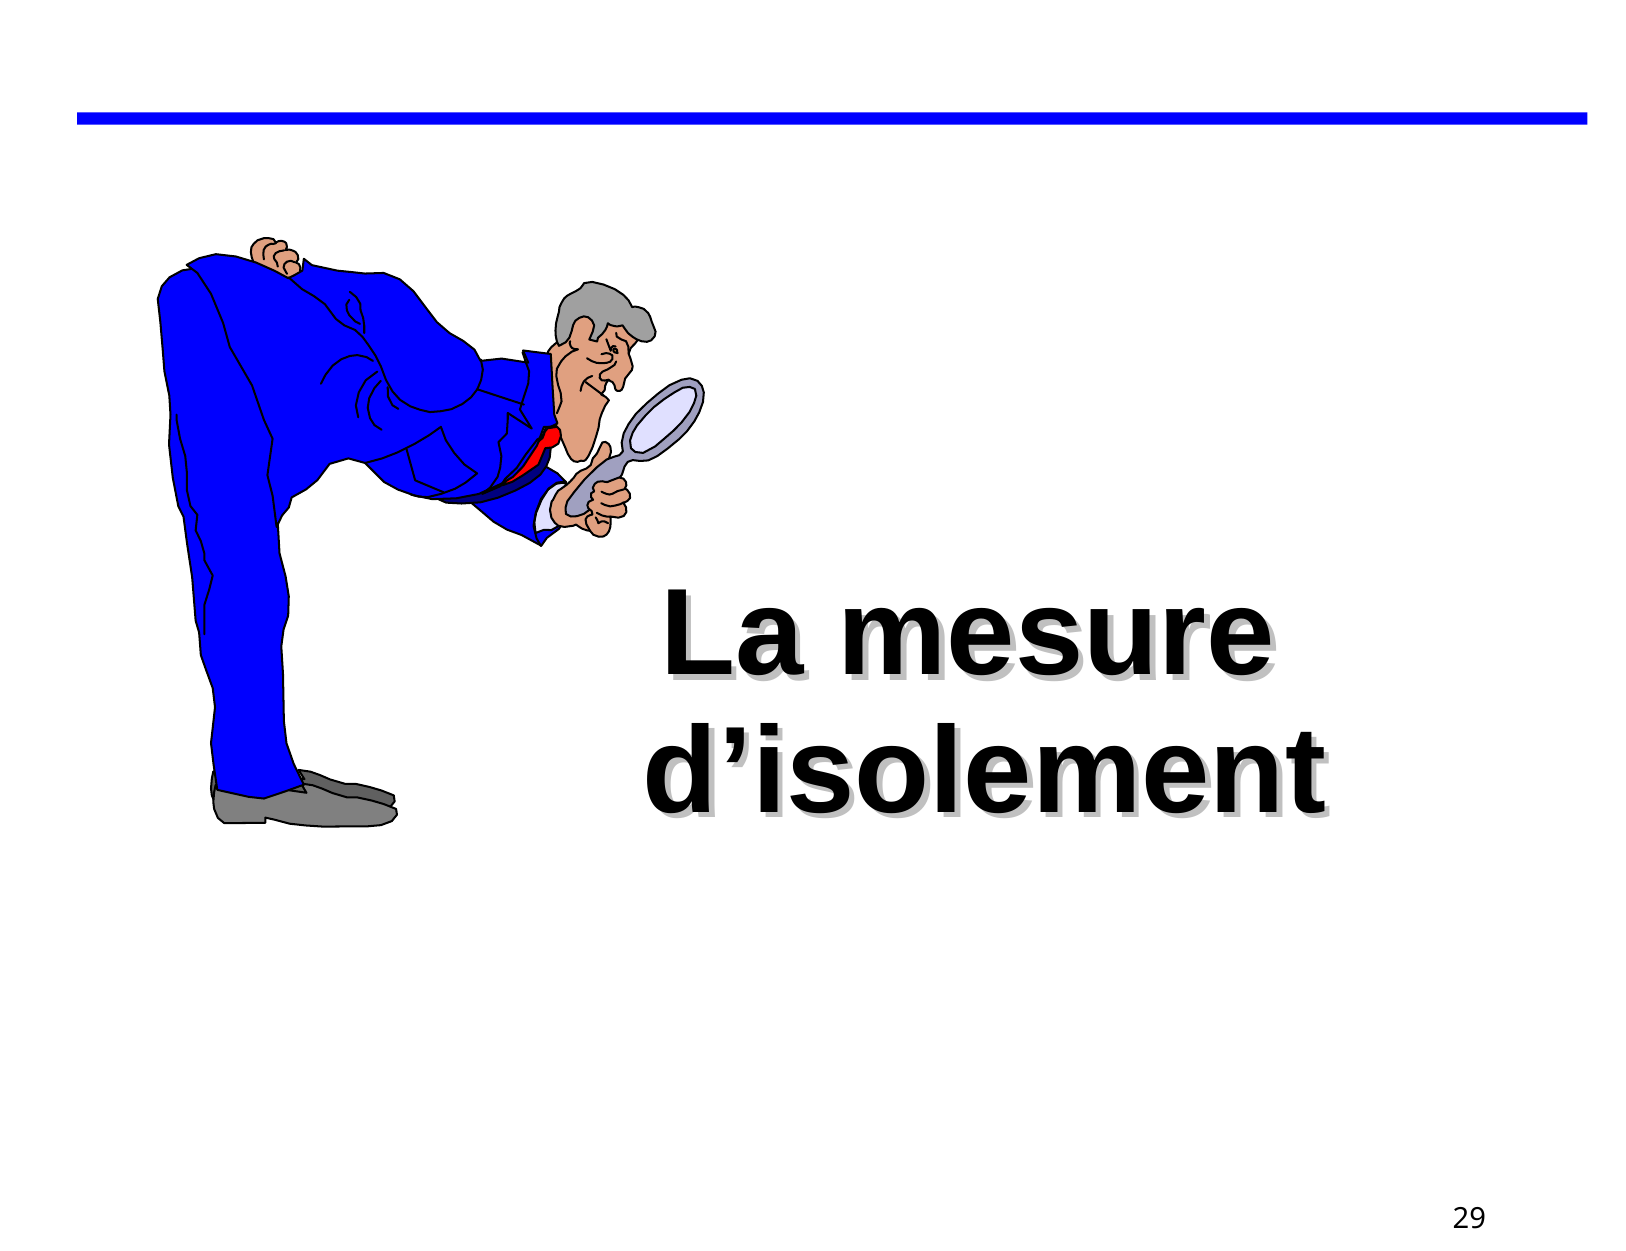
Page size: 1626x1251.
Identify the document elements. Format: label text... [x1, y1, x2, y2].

text_box La mesure d’isolement [592, 555, 1344, 847]
picture [155, 236, 708, 829]
